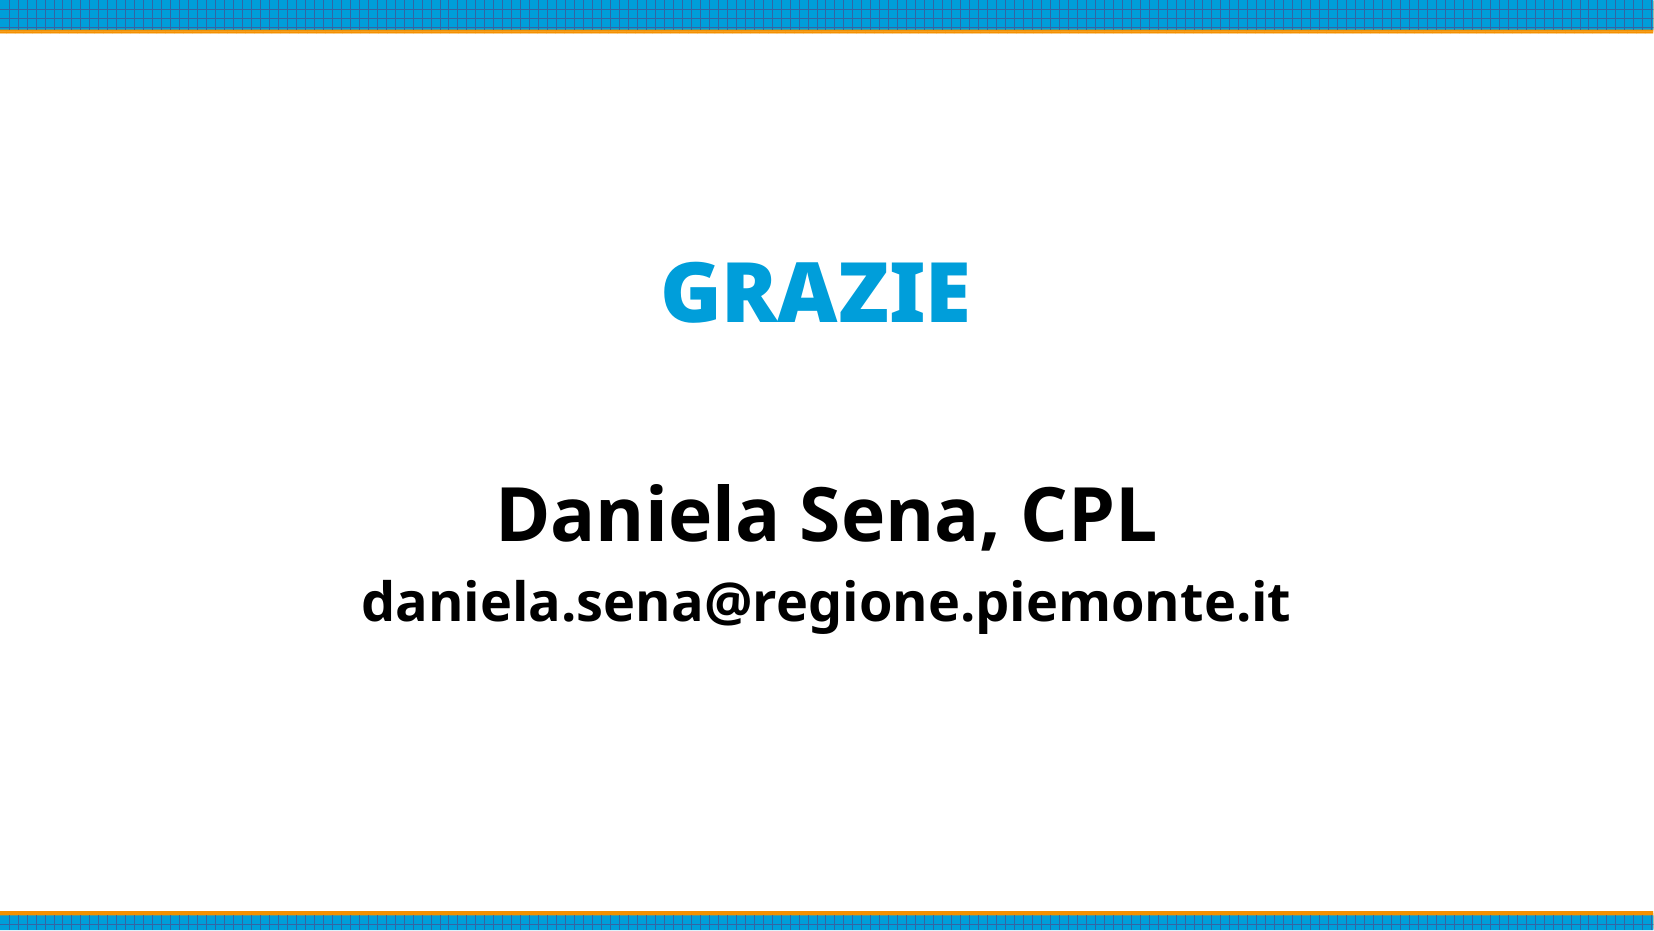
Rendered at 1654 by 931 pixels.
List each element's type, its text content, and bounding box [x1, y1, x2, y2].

subtitle GRAZIE Daniela Sena, CPL daniela.sena@regione.piemonte.it [88, 59, 1565, 813]
